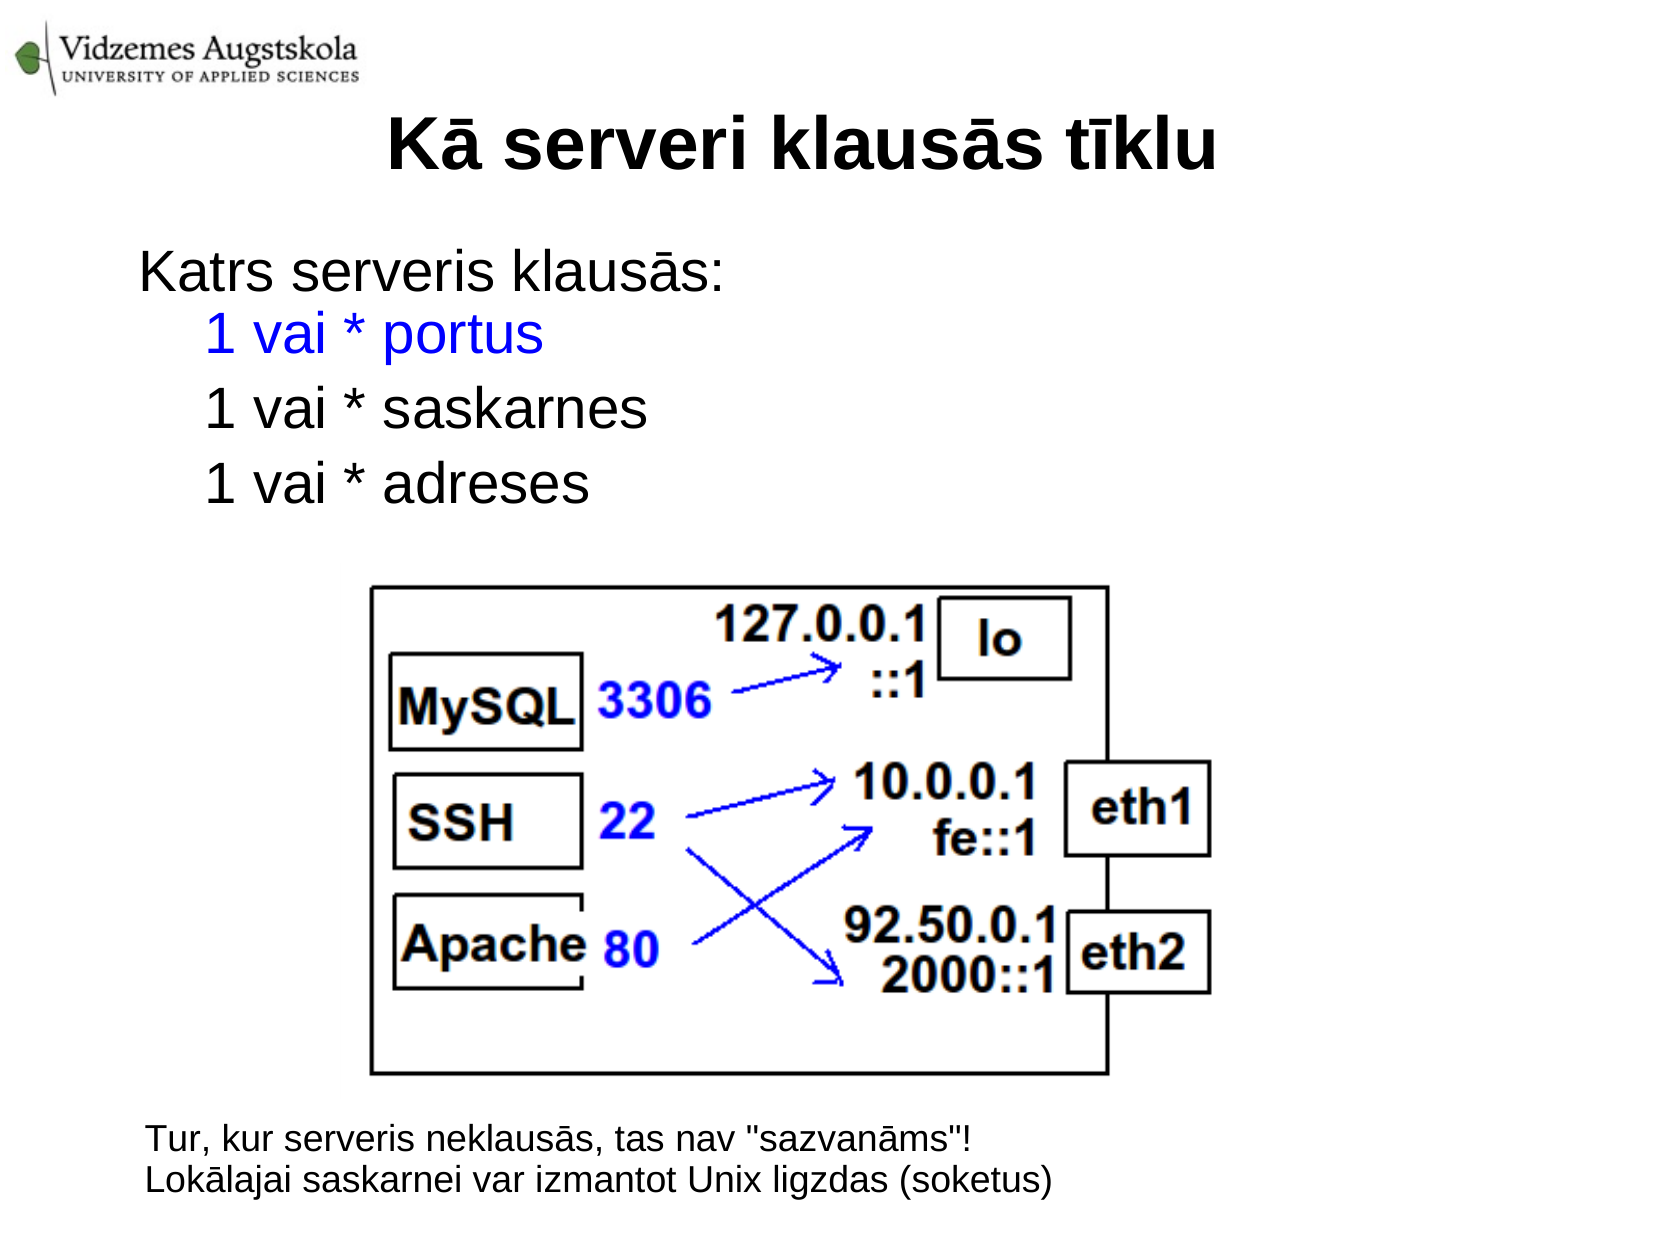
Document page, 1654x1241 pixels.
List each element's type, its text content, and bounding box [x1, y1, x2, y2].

picture [5, 2, 368, 113]
text_box Tur, kur serveris neklausās, tas nav "sazvanāms"! Lokālajai saskarnei var izmantot Unix ligzdas (soketus) [129, 1110, 1069, 1239]
list Katrs serveris klausās: 1 vai * portus 1 vai * saskarnes 1 vai * adreses [82, 236, 1569, 1107]
title Kā serveri klausās tīklu [94, 96, 1512, 195]
